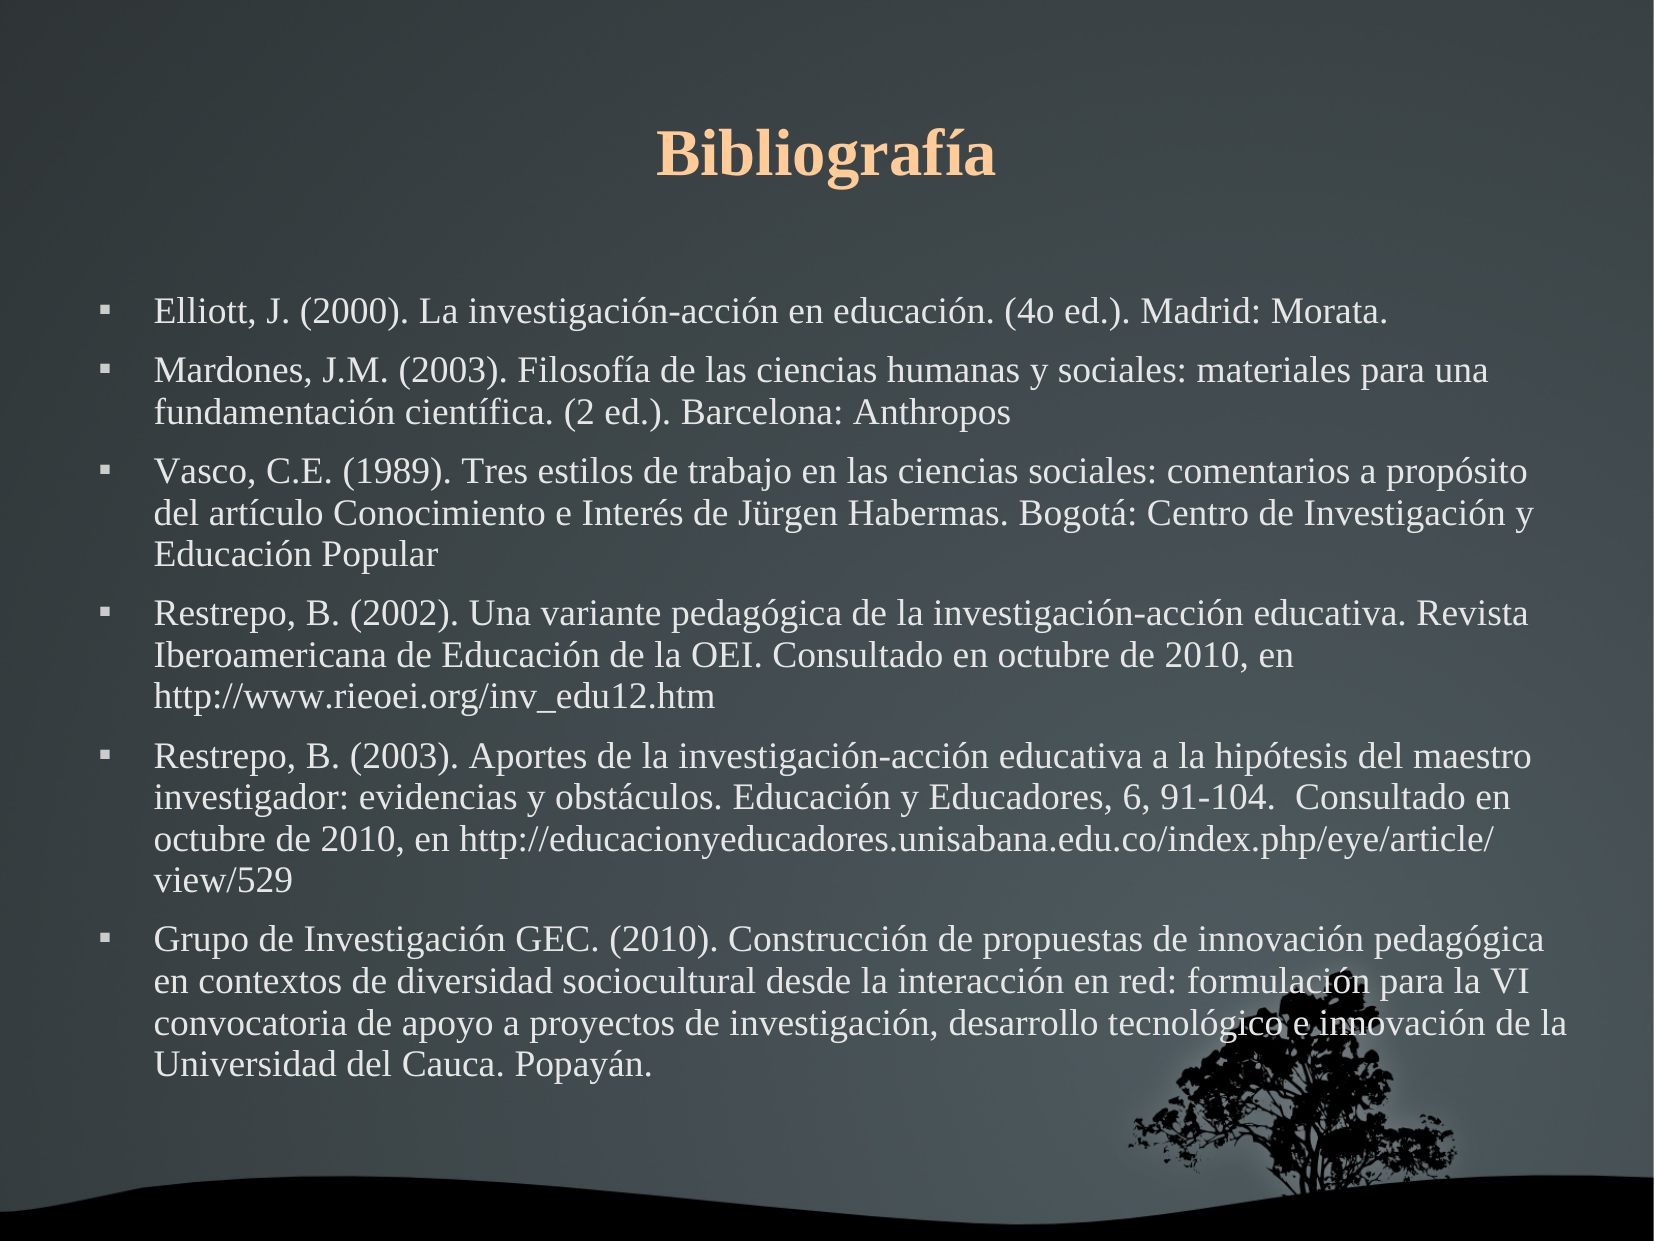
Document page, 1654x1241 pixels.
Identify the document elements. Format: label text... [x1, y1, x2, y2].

title Bibliografía [82, 49, 1571, 257]
picture [0, 0, 1654, 1241]
list Elliott, J. (2000). La investigación-acción en educación. (4o ed.). Madrid: Morata. Mardones, J.M. (2003). Filosofía de las ciencias humanas y sociales: materiales para una fundamentación científica. (2 ed.). Barcelona: Anthropos Vasco, C.E. (1989). Tres estilos de trabajo en las ciencias sociales: comentarios a propósito del artículo Conocimiento e Interés de Jürgen Habermas. Bogotá: Centro de Investigación y Educación Popular Restrepo, B. (2002). Una variante pedagógica de la investigación-acción educativa. Revista Iberoamericana de Educación de la OEI. Consultado en octubre de 2010, en http://www.rieoei.org/inv_edu12.htm Restrepo, B. (2003). Aportes de la investigación-acción educativa a la hipótesis del maestro investigador: evidencias y obstáculos. Educación y Educadores, 6, 91-104. Consultado en octubre de 2010, en http://educacionyeducadores.unisabana.edu.co/index.php/eye/article/view/529 Grupo de Investigación GEC. (2010). Construcción de propuestas de innovación pedagógica en contextos de diversidad sociocultural desde la interacción en red: formulación para la VI convocatoria de apoyo a proyectos de investigación, desarrollo tecnológico e innovación de la Universidad del Cauca. Popayán. [82, 290, 1571, 1109]
